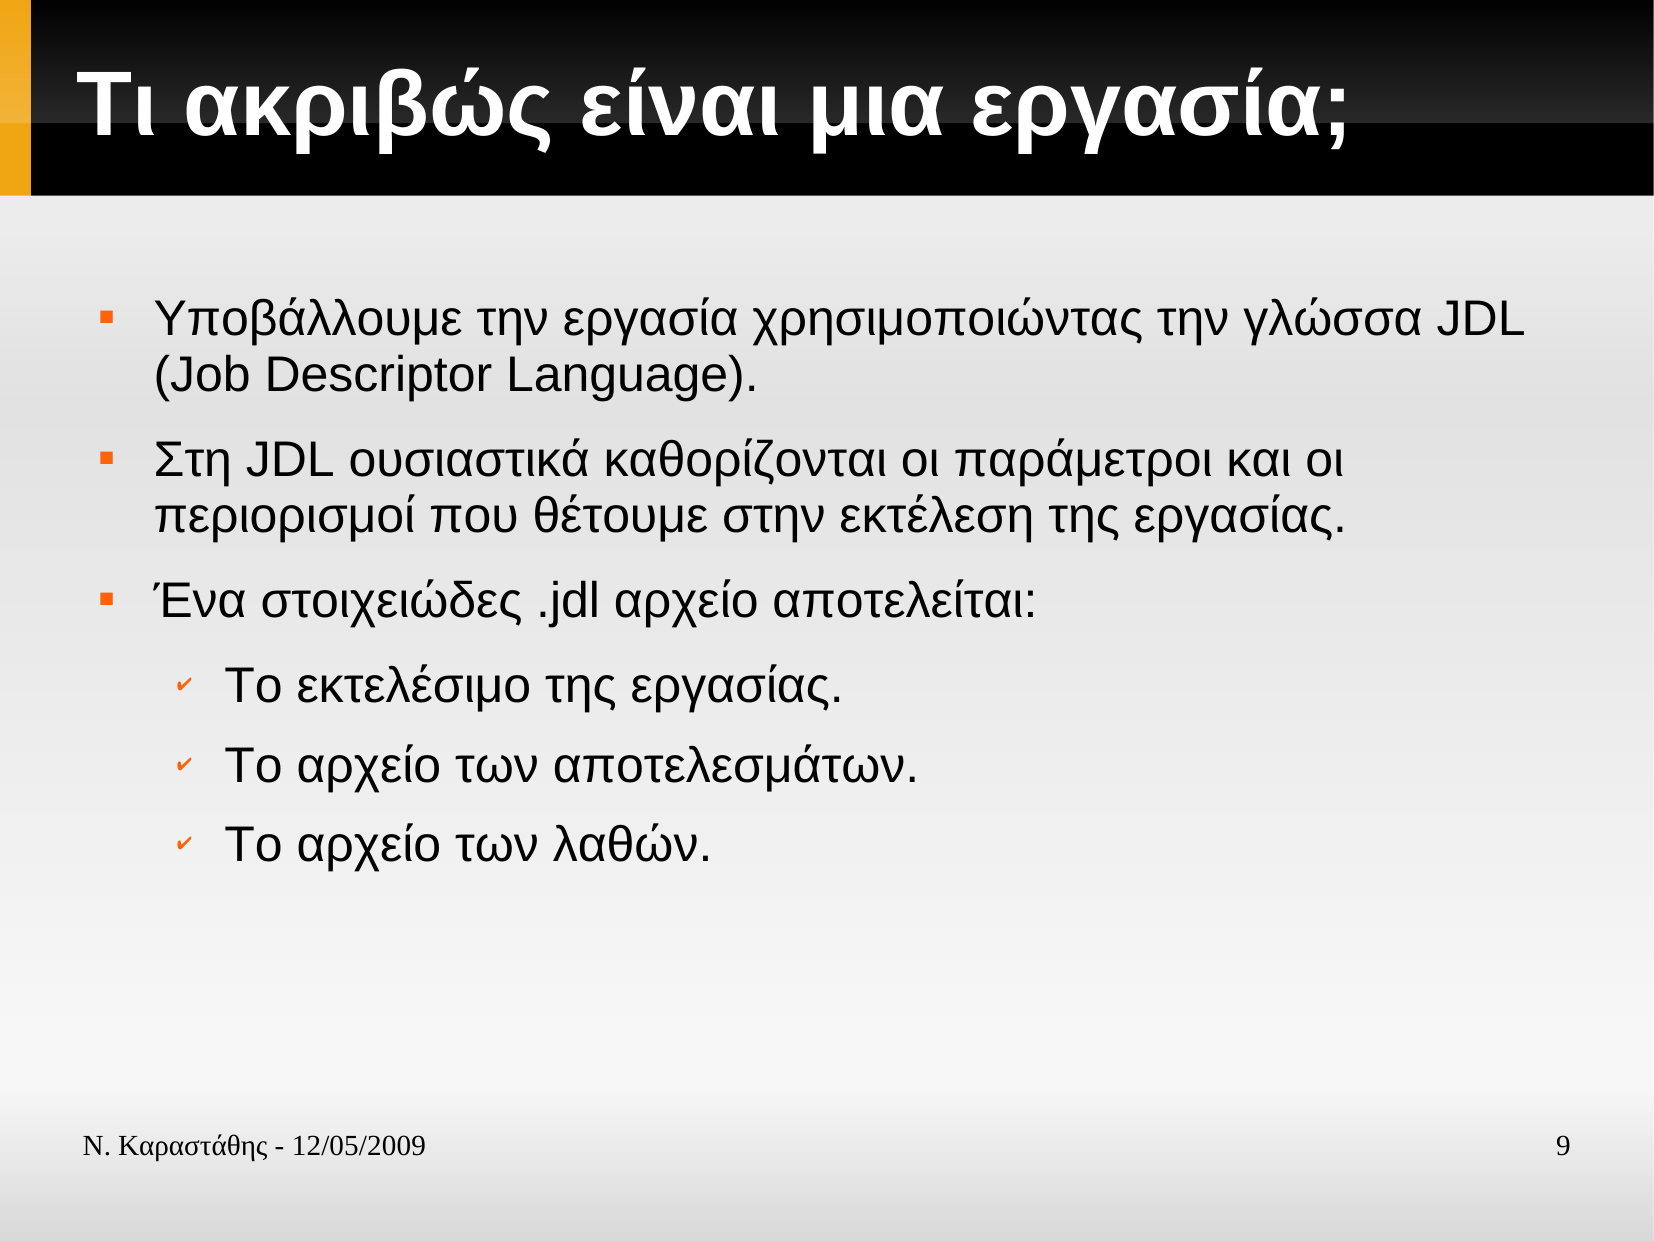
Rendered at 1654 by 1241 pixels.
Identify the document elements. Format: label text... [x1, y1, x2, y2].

list Υποβάλλουμε την εργασία χρησιμοποιώντας την γλώσσα JDL (Job Descriptor Language). Στη JDL ουσιαστικά καθορίζονται οι παράμετροι και οι περιορισμοί που θέτουμε στην εκτέλεση της εργασίας. Ένα στοιχειώδες .jdl αρχείο αποτελείται: Το εκτελέσιμο της εργασίας. Το αρχείο των αποτελεσμάτων. Το αρχείο των λαθών. [82, 290, 1571, 1109]
picture [0, 0, 1654, 1241]
title Τι ακριβώς είναι μια εργασία; [76, 0, 1565, 208]
